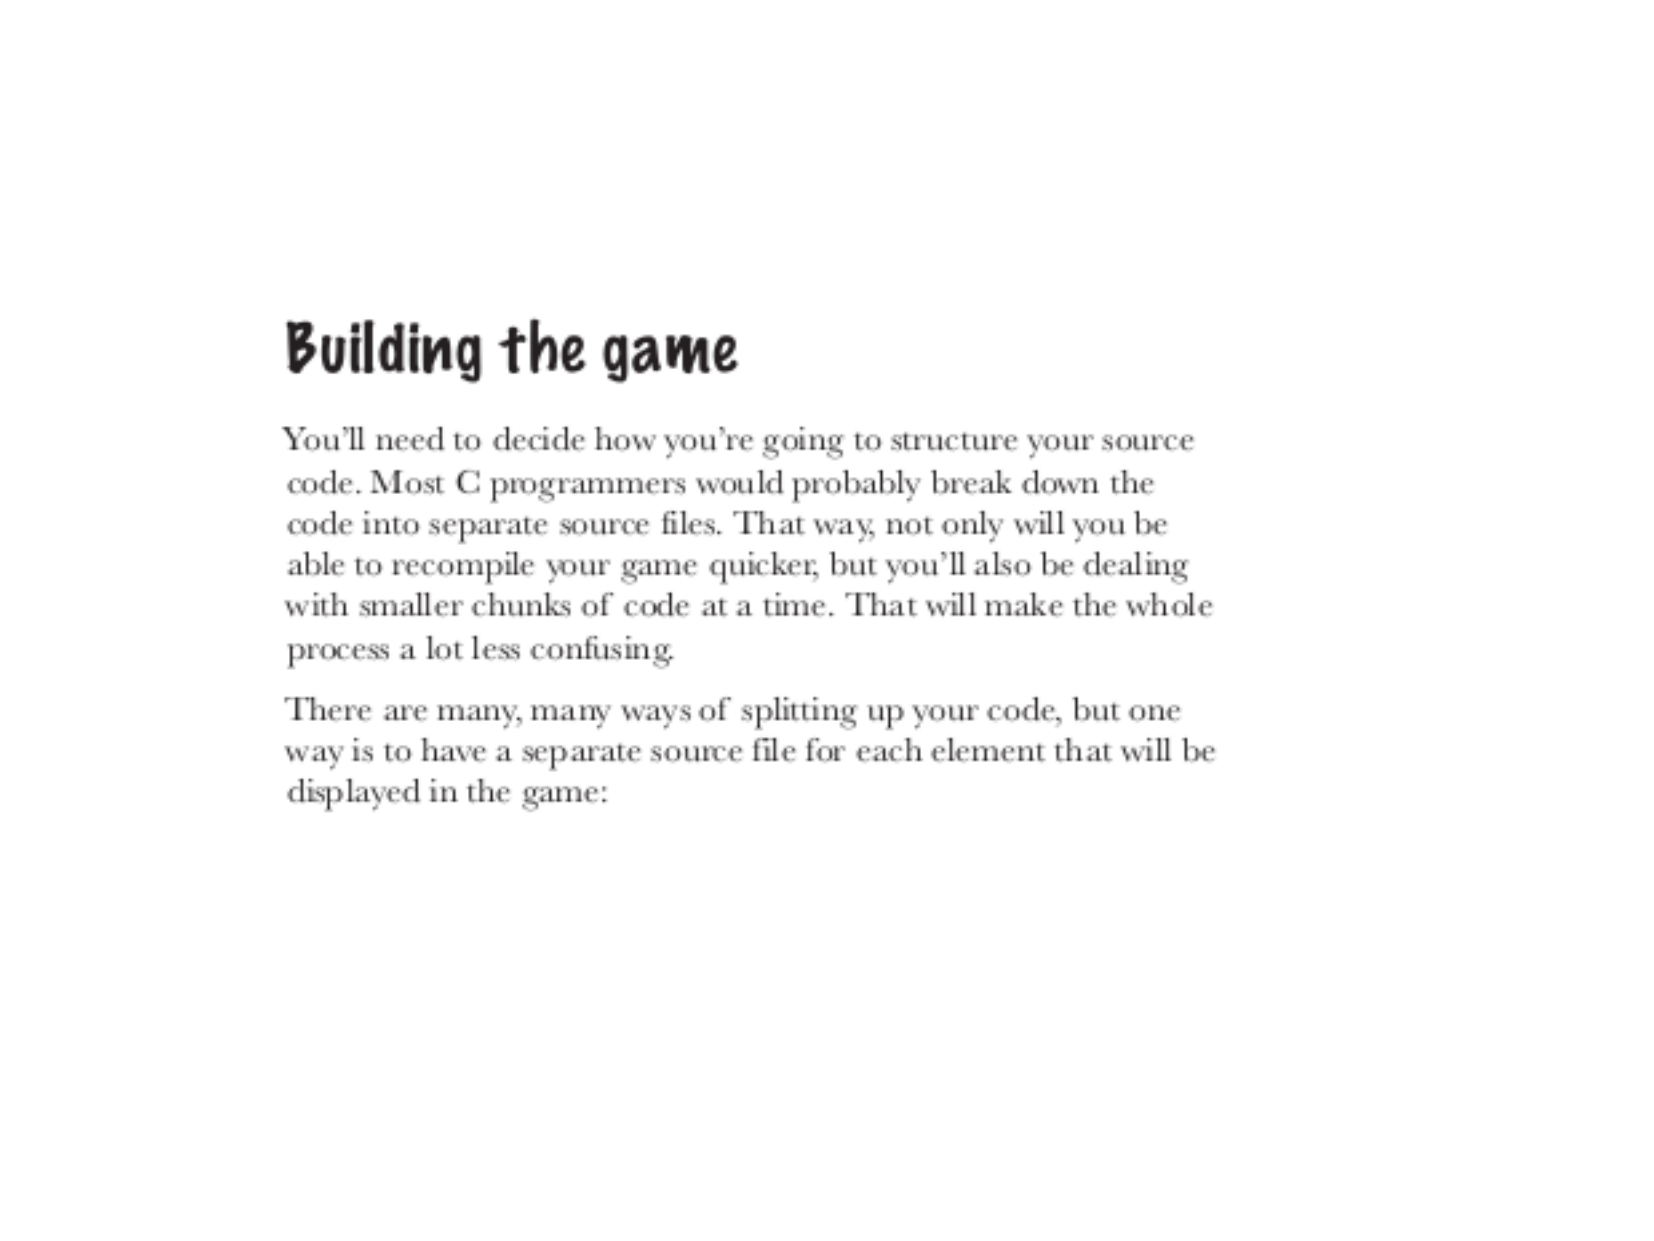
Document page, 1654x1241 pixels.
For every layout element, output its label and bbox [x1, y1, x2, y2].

picture [248, 295, 1335, 851]
